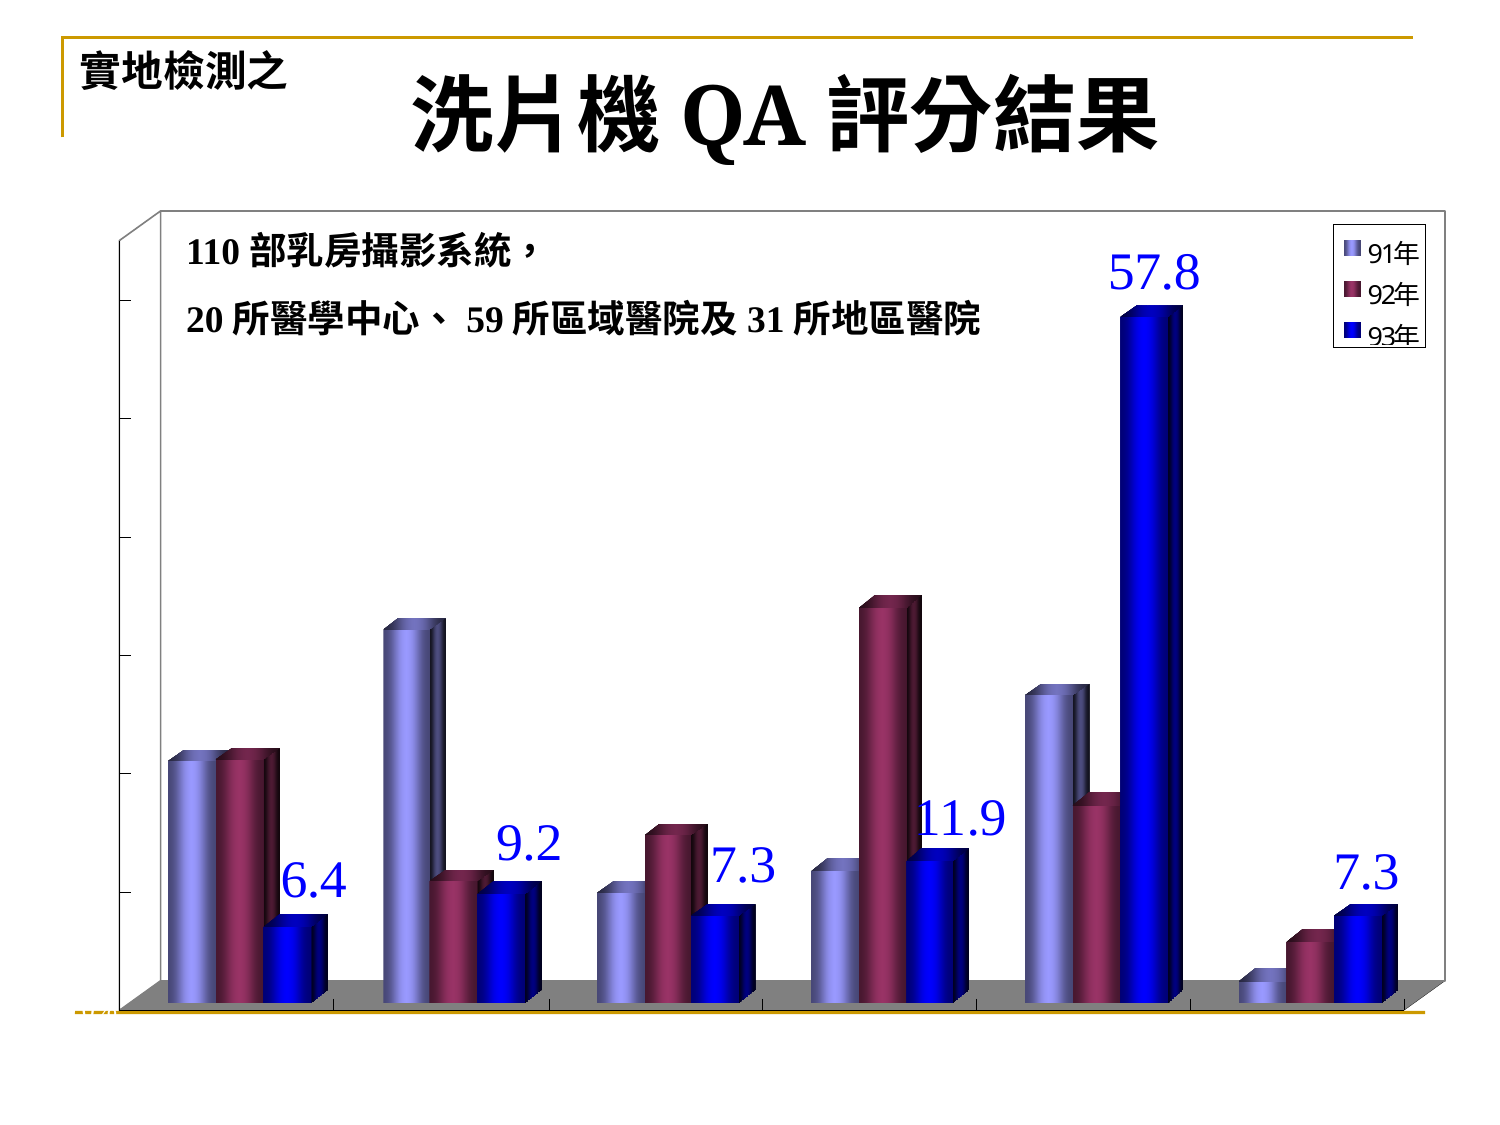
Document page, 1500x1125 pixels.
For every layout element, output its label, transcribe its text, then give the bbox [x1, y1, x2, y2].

text_box 實地檢測之 [64, 37, 304, 103]
chart [5, 184, 1500, 1100]
title 洗片機QA評分結果 [395, 54, 1175, 184]
text_box 110部乳房攝影系統， 20所醫學中心、59所區域醫院及31所地區醫院 [171, 220, 1406, 348]
